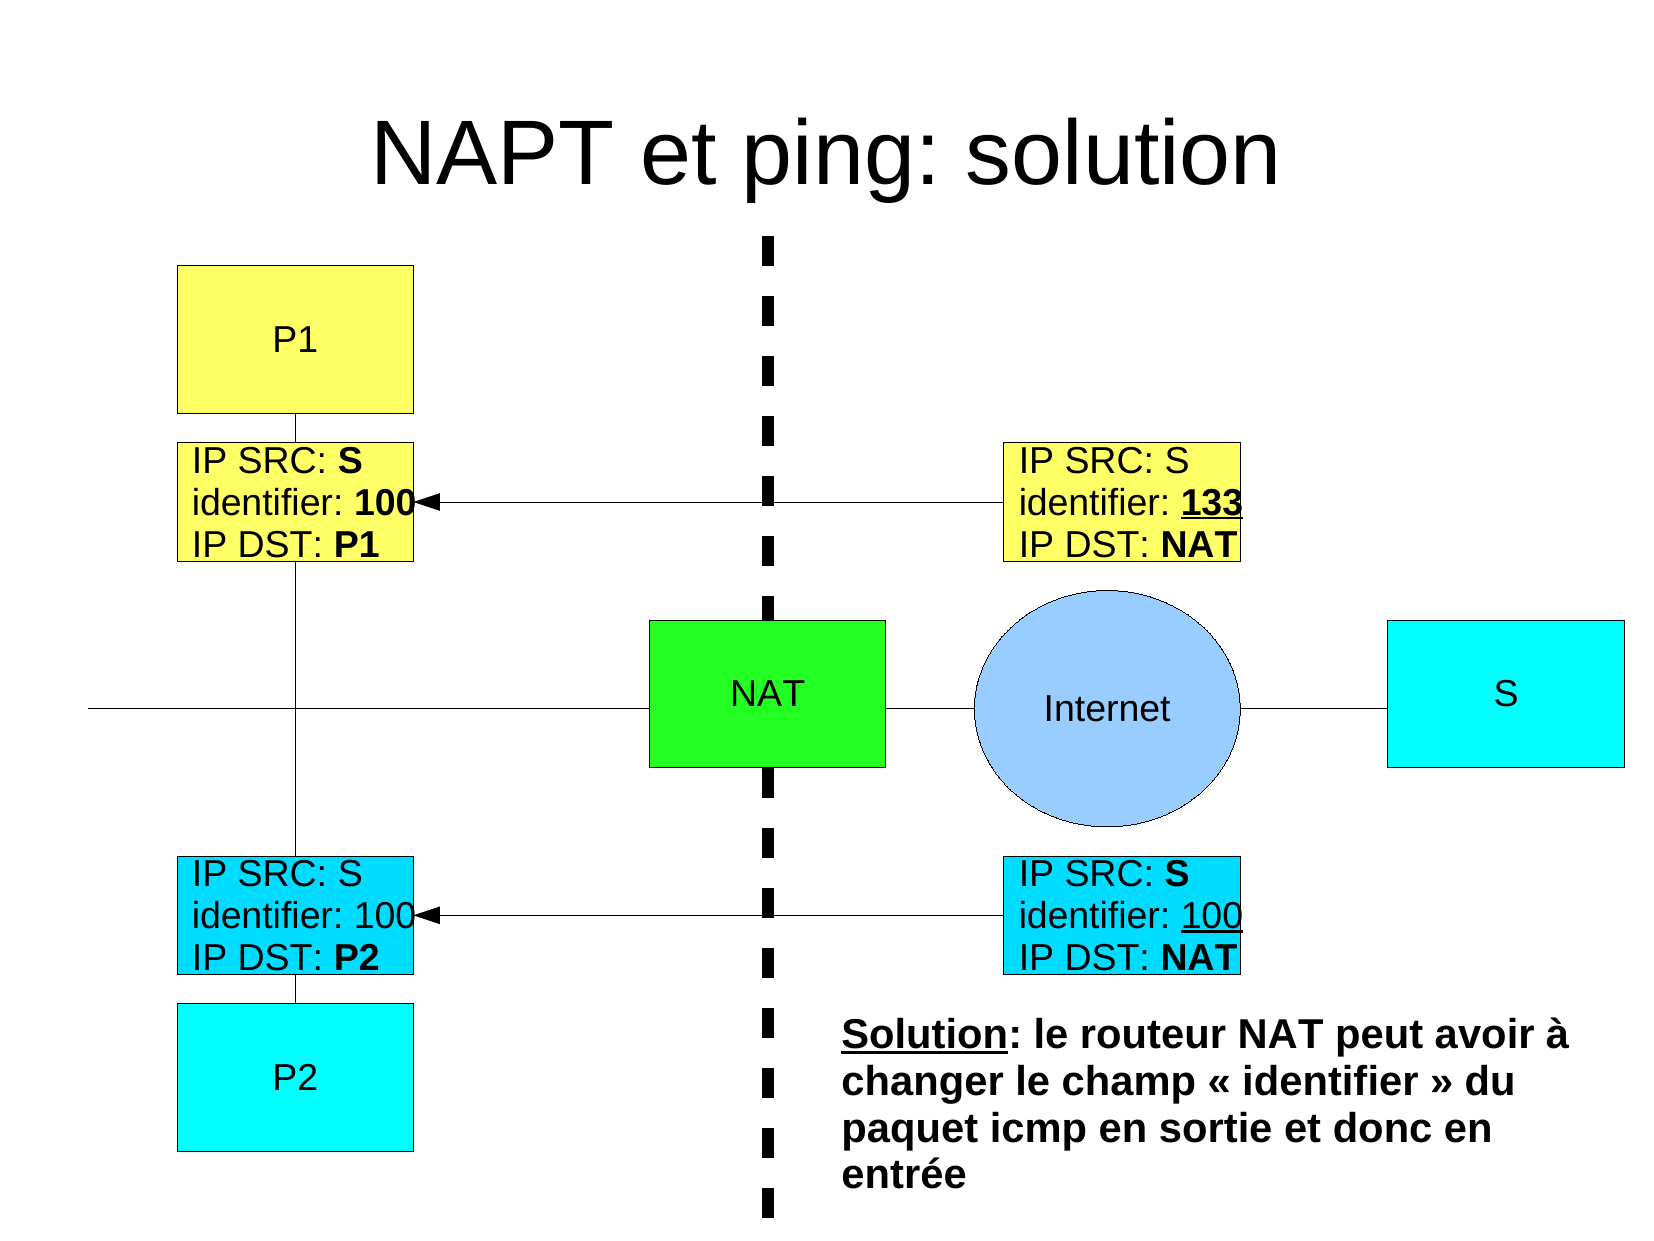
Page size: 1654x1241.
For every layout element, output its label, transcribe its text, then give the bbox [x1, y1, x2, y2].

text_box IP SRC: S identifier: 133 IP DST: NAT [1003, 442, 1241, 562]
text_box NAT [649, 620, 886, 768]
text_box Internet [974, 590, 1241, 827]
text_box P1 [177, 265, 414, 414]
text_box Solution: le routeur NAT peut avoir à changer le champ « identifier » du paquet icmp en sortie et donc en entrée [826, 1003, 1625, 1235]
text_box S [1387, 620, 1625, 768]
title NAPT et ping: solution [82, 49, 1571, 257]
text_box P2 [177, 1003, 414, 1152]
text_box IP SRC: S identifier: 100 IP DST: NAT [1003, 856, 1241, 975]
text_box IP SRC: S identifier: 100 IP DST: P1 [177, 442, 414, 562]
text_box IP SRC: S identifier: 100 IP DST: P2 [177, 856, 414, 975]
